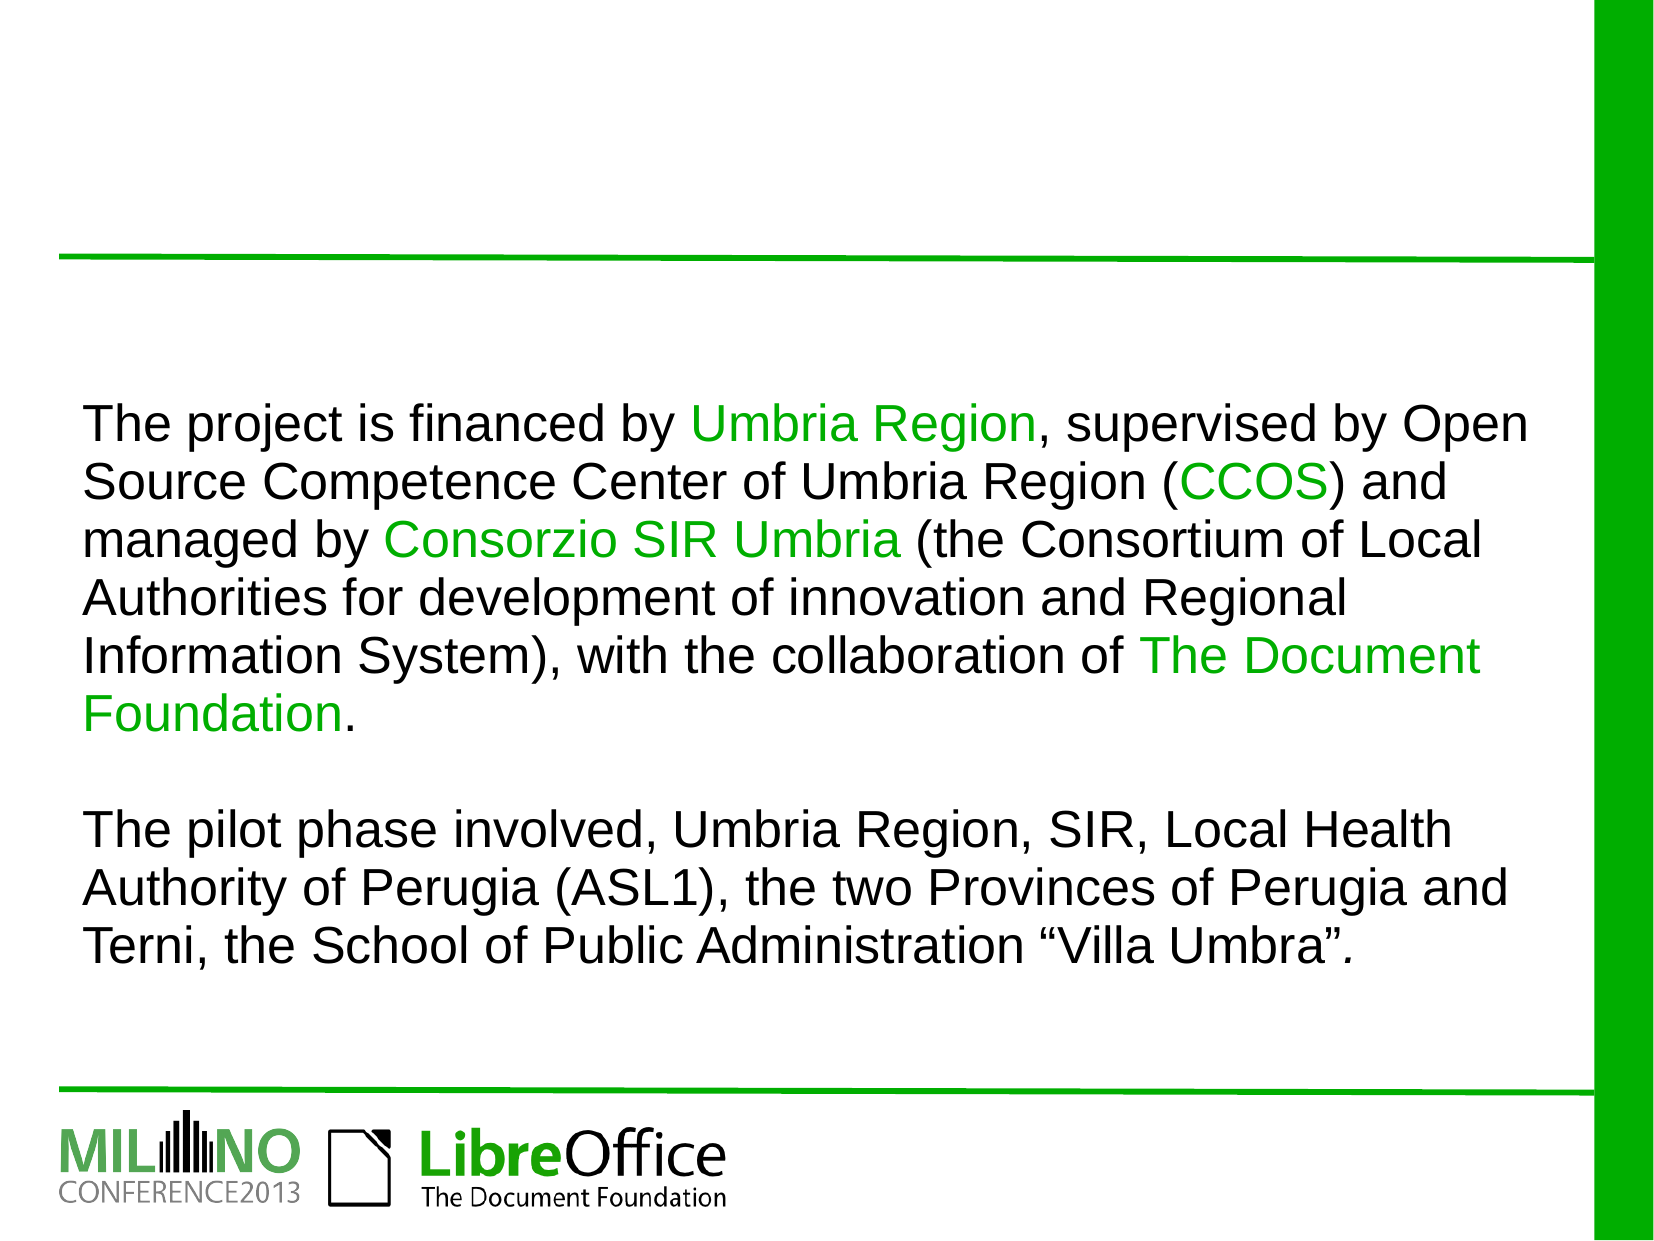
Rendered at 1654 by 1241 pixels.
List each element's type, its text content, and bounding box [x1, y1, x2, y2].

picture [59, 1093, 756, 1241]
subtitle The project is financed by Umbria Region, supervised by Open Source Competence Center of Umbria Region (CCOS) and managed by Consorzio SIR Umbria (the Consortium of Local Authorities for development of innovation and Regional Information System), with the collaboration of The Document Foundation. The pilot phase involved, Umbria Region, SIR, Local Health Authority of Perugia (ASL1), the two Provinces of Perugia and Terni, the School of Public Administration “Villa Umbra”. [82, 296, 1571, 1016]
